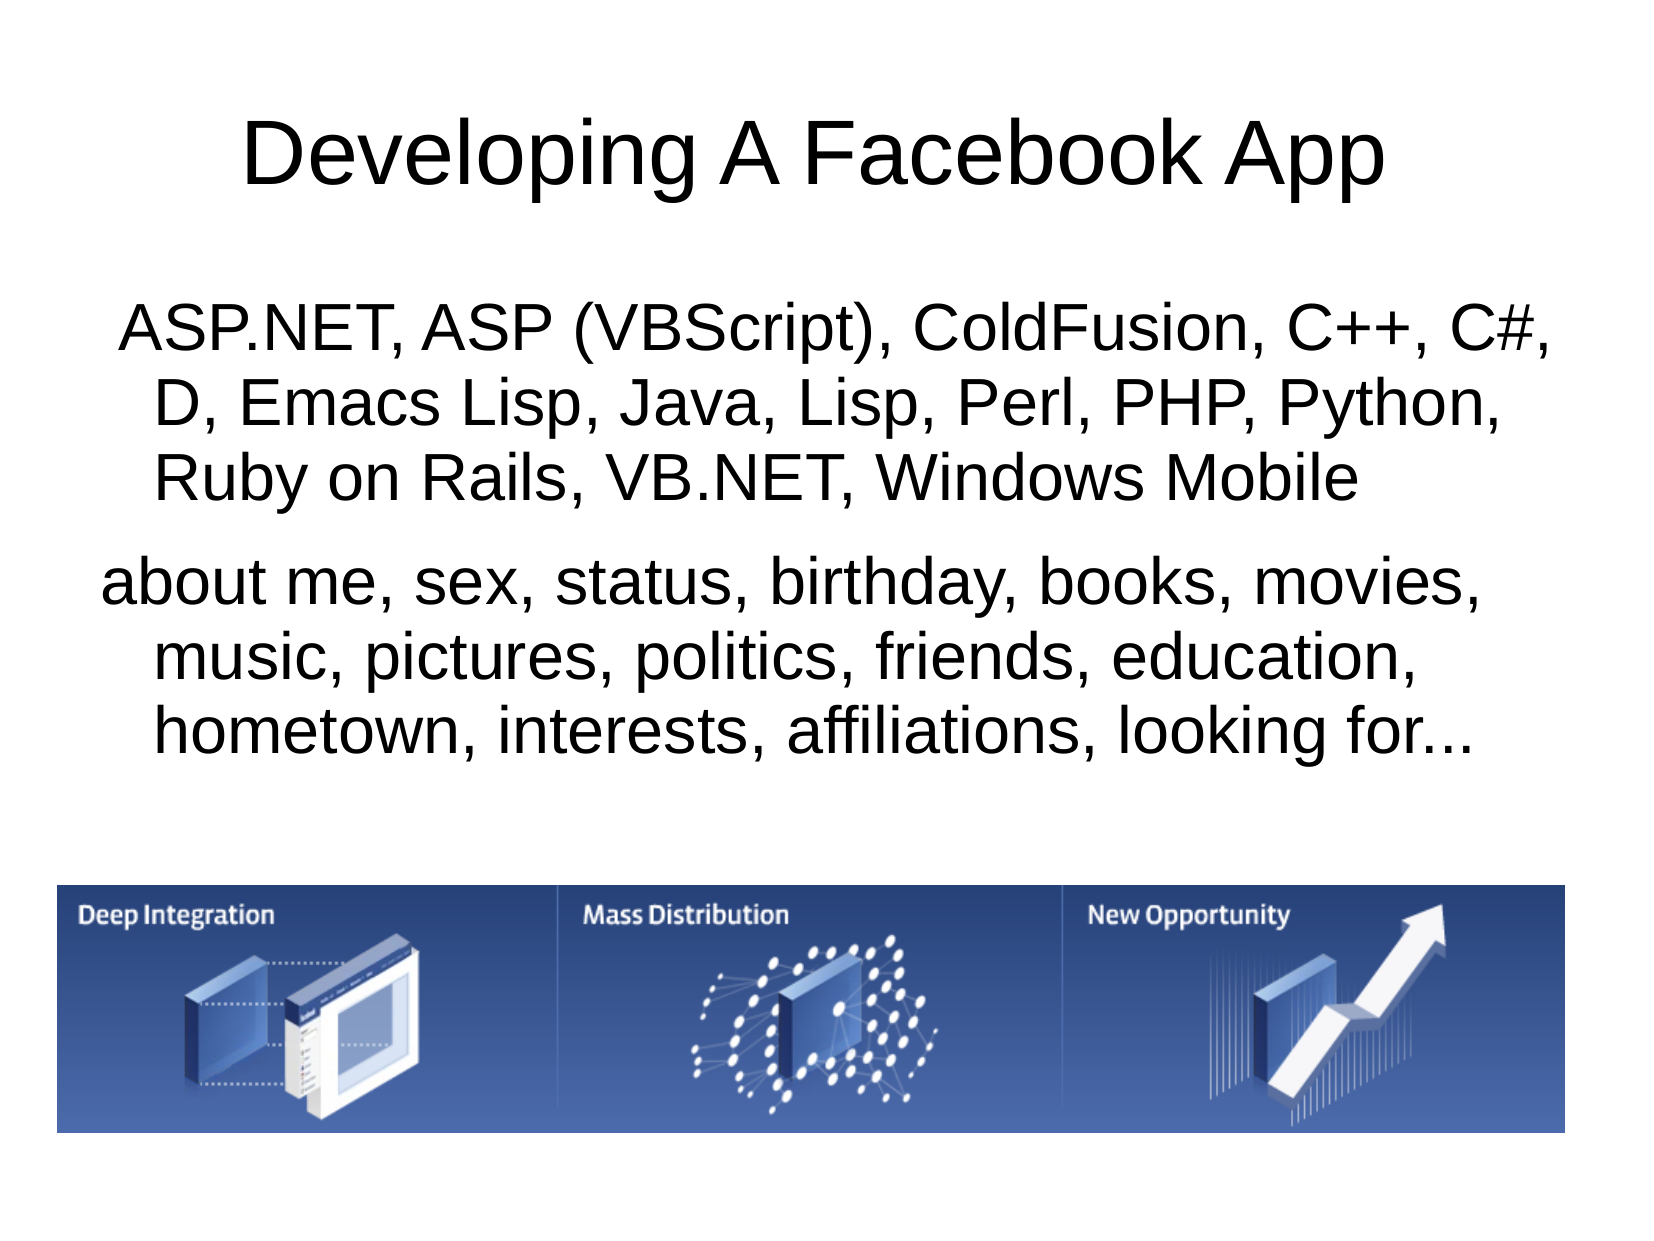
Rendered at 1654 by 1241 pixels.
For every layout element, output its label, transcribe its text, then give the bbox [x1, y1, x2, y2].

list ASP.NET, ASP (VBScript), ColdFusion, C++, C#, D, Emacs Lisp, Java, Lisp, Perl, PHP, Python, Ruby on Rails, VB.NET, Windows Mobile about me, sex, status, birthday, books, movies, music, pictures, politics, friends, education, hometown, interests, affiliations, looking for... [82, 290, 1571, 857]
picture [57, 885, 1565, 1133]
title Developing A Facebook App [82, 49, 1571, 257]
